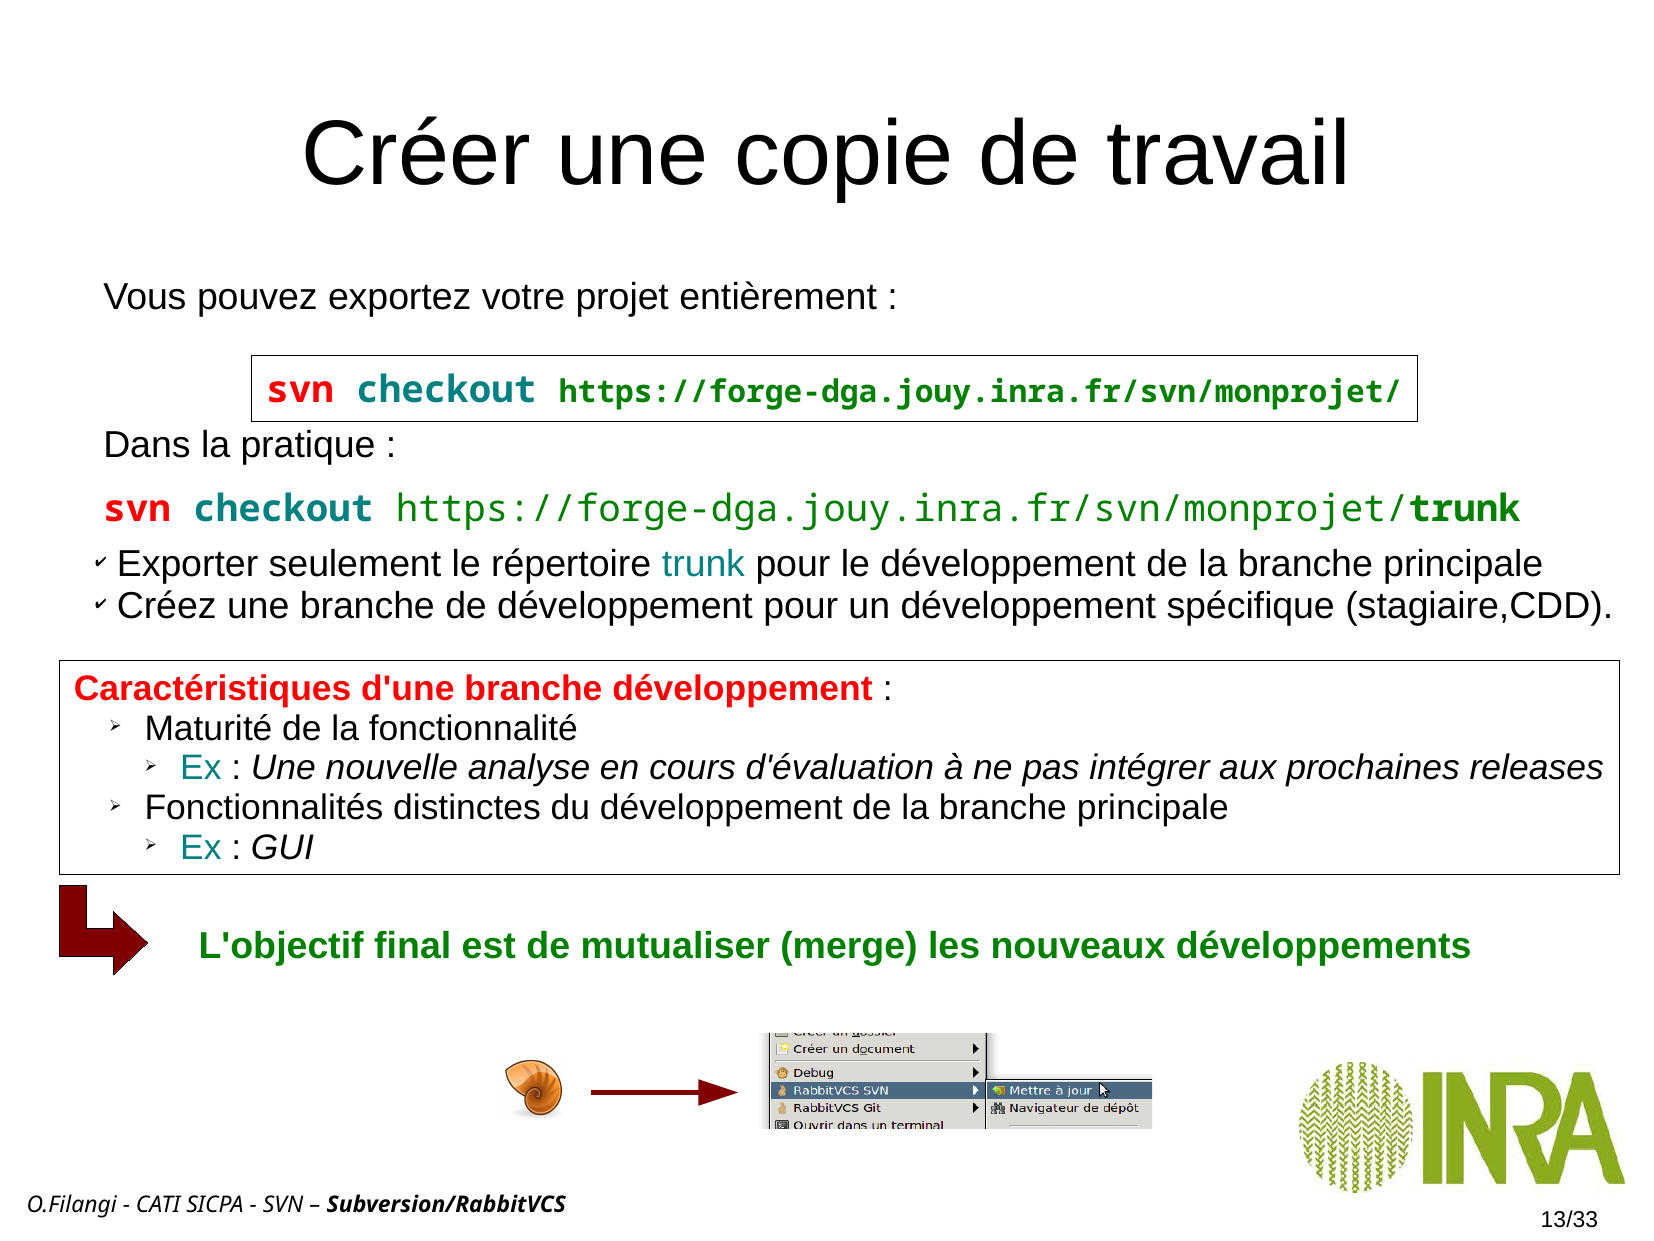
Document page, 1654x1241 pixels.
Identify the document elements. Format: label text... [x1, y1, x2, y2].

text_box svn checkout https://forge-dga.jouy.inra.fr/svn/monprojet/trunk [88, 473, 1536, 532]
text_box Caractéristiques d'une branche développement : Maturité de la fonctionnalité Ex : Une nouvelle analyse en cours d'évaluation à ne pas intégrer aux prochaines releases Fonctionnalités distinctes du développement de la branche principale Ex : GUI [59, 660, 1620, 875]
text_box [59, 885, 148, 975]
text_box Dans la pratique : [88, 415, 1477, 473]
picture [501, 1054, 566, 1123]
text_box Vous pouvez exportez votre projet entièrement : [88, 267, 1477, 325]
text_box L'objectif final est de mutualiser (merge) les nouveaux développements [173, 917, 1562, 975]
picture [713, 1033, 1153, 1129]
text_box <numéro>/34 [1525, 1199, 1654, 1241]
picture [1299, 1062, 1625, 1193]
text_box svn checkout https://forge-dga.jouy.inra.fr/svn/monprojet/ [251, 355, 1418, 414]
text_box Exporter seulement le répertoire trunk pour le développement de la branche principale Créez une branche de développement pour un développement spécifique (stagiaire,CDD). [80, 534, 1640, 634]
text_box O.Filangi - CATI SICPA - SVN – Subversion/RabbitVCS [5, 1181, 611, 1227]
title Créer une copie de travail [82, 49, 1571, 257]
